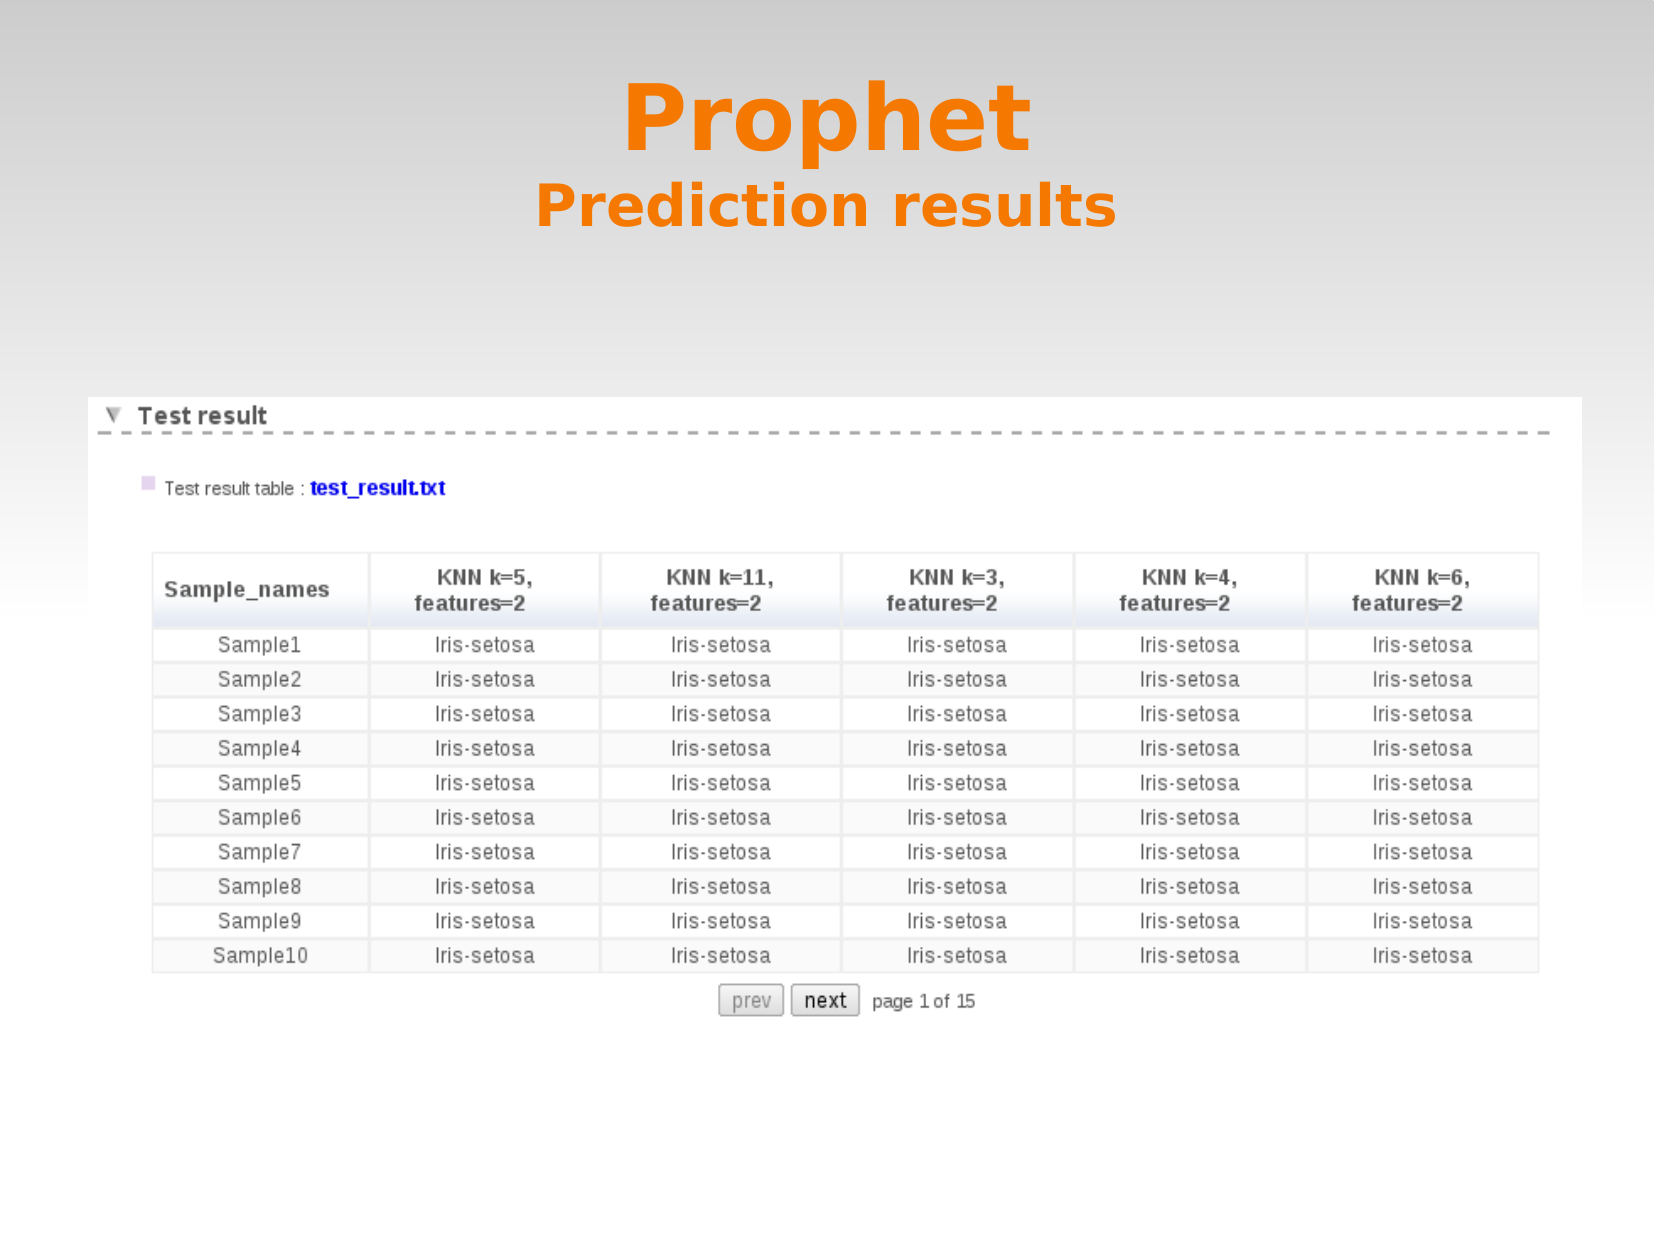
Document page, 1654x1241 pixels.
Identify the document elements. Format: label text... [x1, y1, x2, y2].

picture [88, 397, 1582, 1034]
title Prophet Prediction results [82, 49, 1571, 257]
